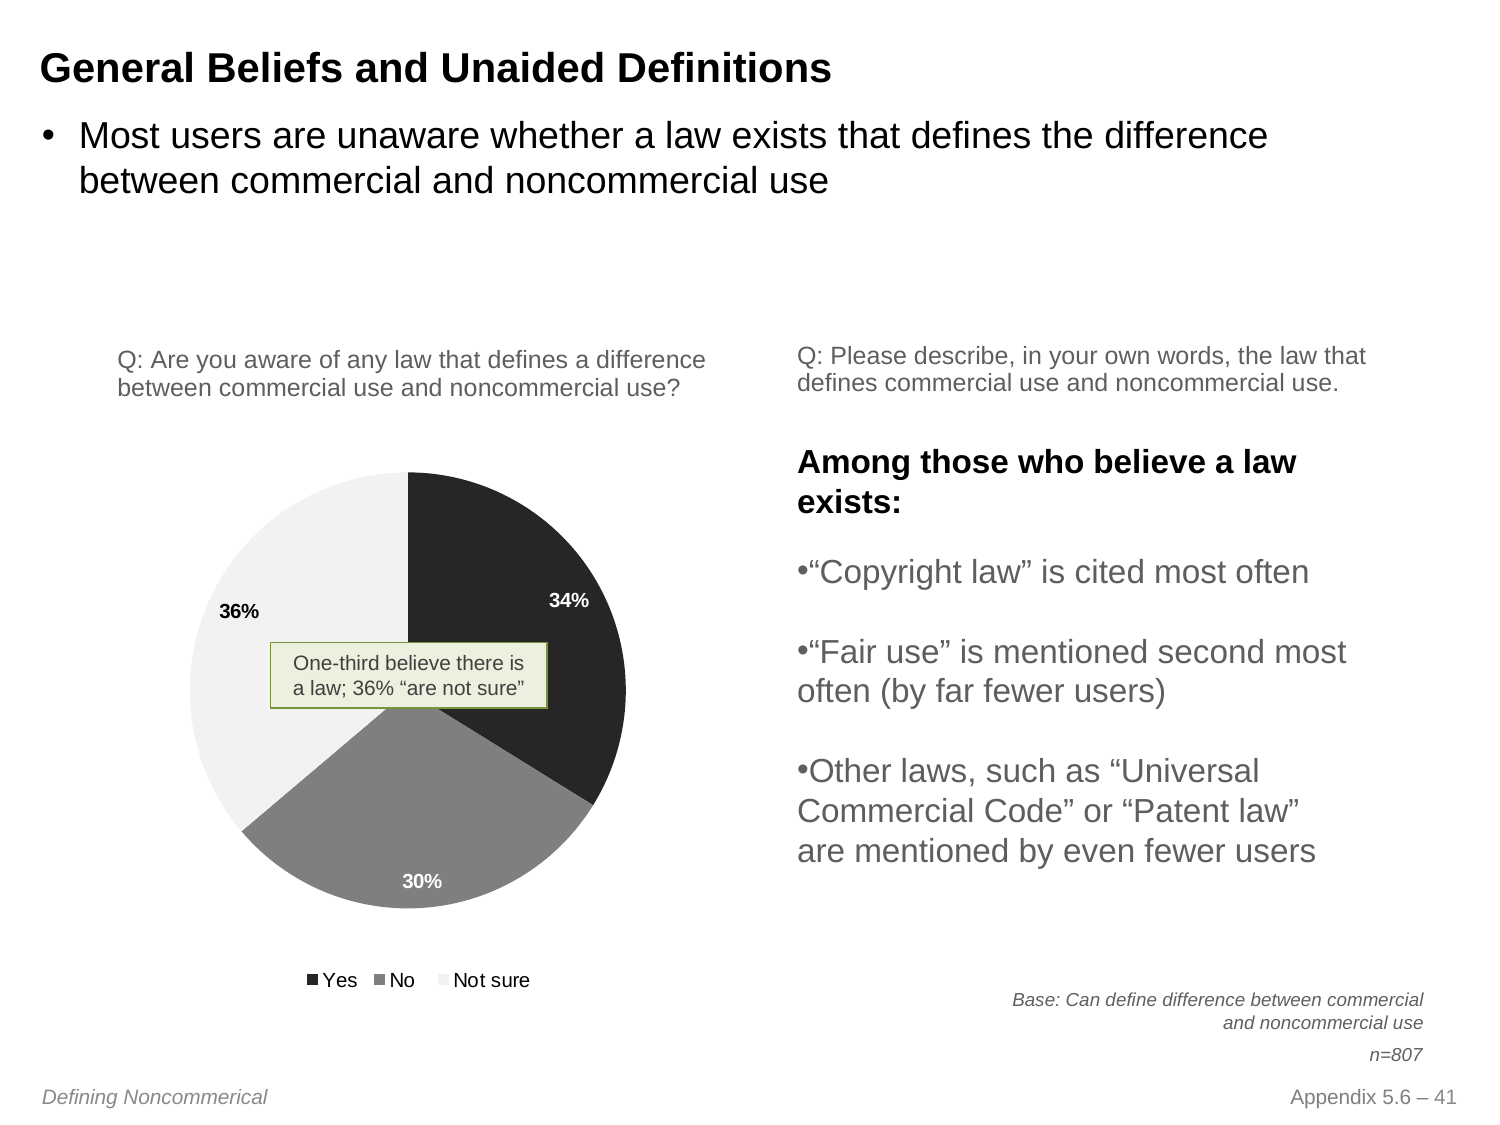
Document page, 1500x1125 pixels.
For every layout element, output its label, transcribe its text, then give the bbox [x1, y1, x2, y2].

text_box Among those who believe a law exists: “Copyright law” is cited most often “Fair use” is mentioned second most often (by far fewer users) Other laws, such as “Universal Commercial Code” or “Patent law” are mentioned by even fewer users [782, 423, 1367, 878]
text_box One-third believe there is a law; 36% “are not sure” [270, 642, 548, 708]
text_box Appendix 5.6 – 9 [1121, 1066, 1472, 1125]
text_box General Beliefs and Unaided Definitions [24, 27, 1288, 110]
text_box Q: Are you aware of any law that defines a difference between commercial use and noncommercial use? [102, 321, 753, 428]
text_box Base: Can define difference between commercial and noncommercial use [980, 980, 1439, 1041]
picture [121, 461, 708, 1037]
text_box n=807 [1123, 1041, 1438, 1066]
text_box Q: Please describe, in your own words, the law that defines commercial use and noncommercial use. [782, 316, 1465, 423]
text_box Defining Noncommerical [27, 1066, 503, 1125]
text_box Most users are unaware whether a law exists that defines the difference between commercial and noncommercial use [27, 103, 1382, 210]
